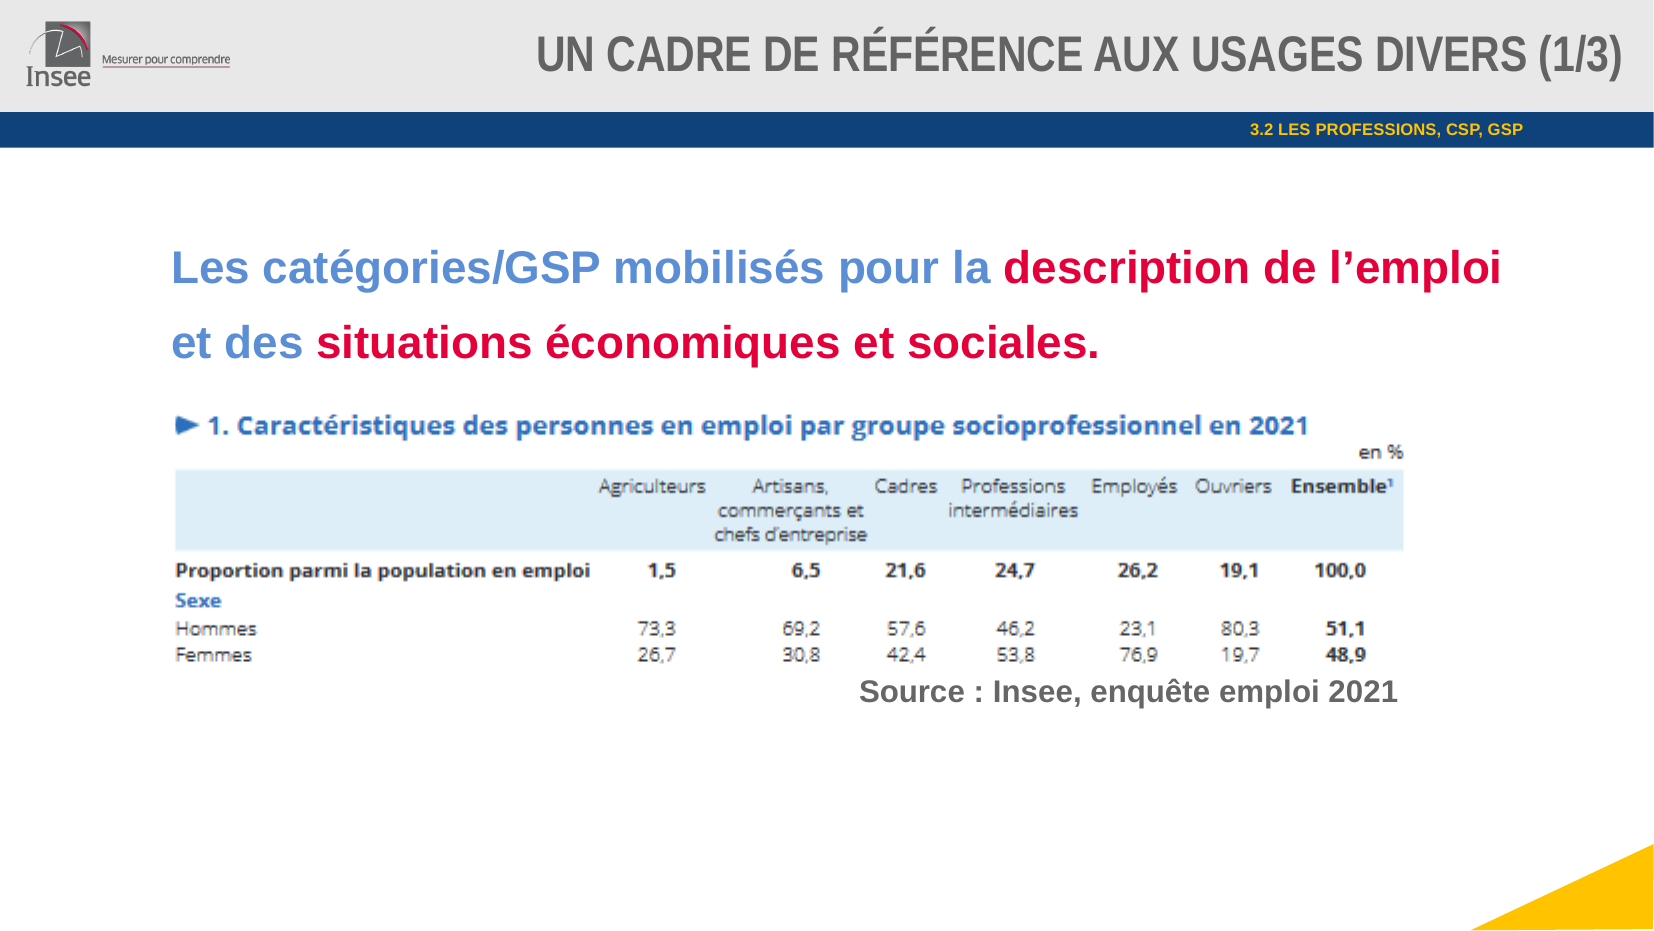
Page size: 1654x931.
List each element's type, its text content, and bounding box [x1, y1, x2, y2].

picture [23, 0, 230, 89]
text_box Source : Insee, enquête emploi 2021 [844, 667, 1495, 788]
picture [152, 401, 1418, 668]
title Un cadre de référence aux usages divers (1/3) [265, 0, 1625, 107]
list Les catégories/GSP mobilisés pour la description de l’emploi et des situations économiques et sociales. [29, 242, 1565, 827]
